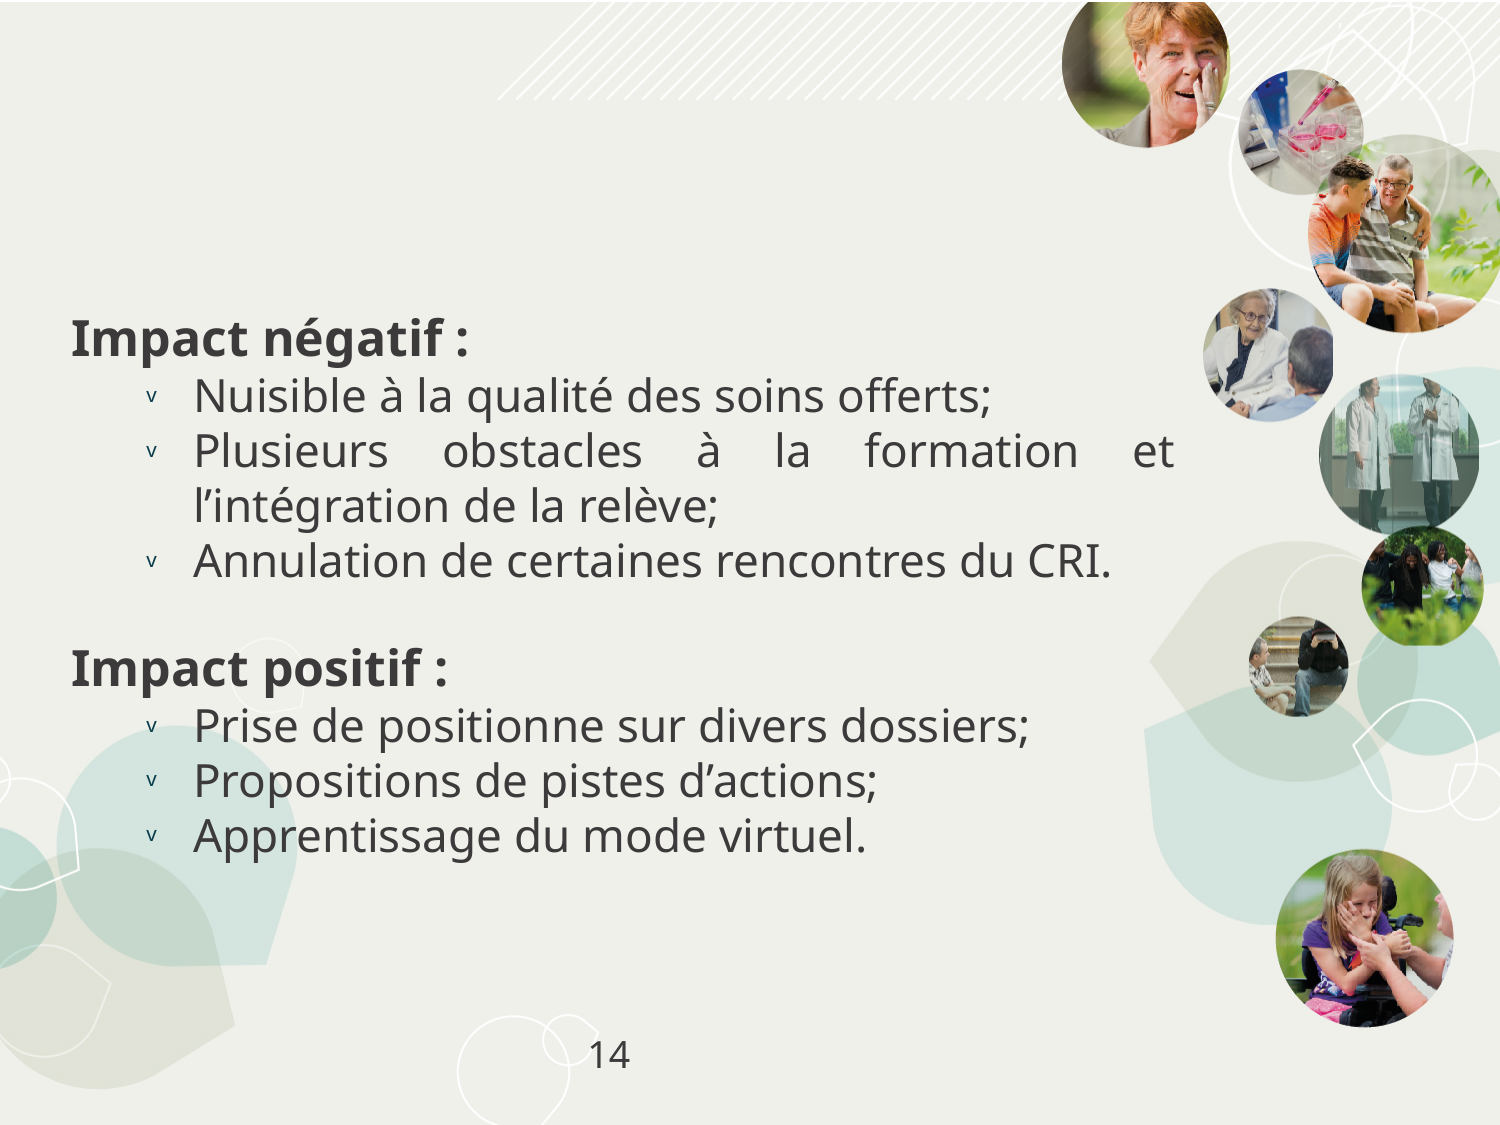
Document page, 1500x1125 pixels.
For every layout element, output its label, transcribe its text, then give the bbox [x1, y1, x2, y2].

text_box Impact négatif : Nuisible à la qualité des soins offerts; Plusieurs obstacles à la formation et l’intégration de la relève; Annulation de certaines rencontres du CRI. Impact positif : Prise de positionne sur divers dossiers; Propositions de pistes d’actions; Apprentissage du mode virtuel. [56, 299, 1191, 915]
slide_number <numéro> [572, 1023, 923, 1084]
picture [0, 2, 1500, 1125]
